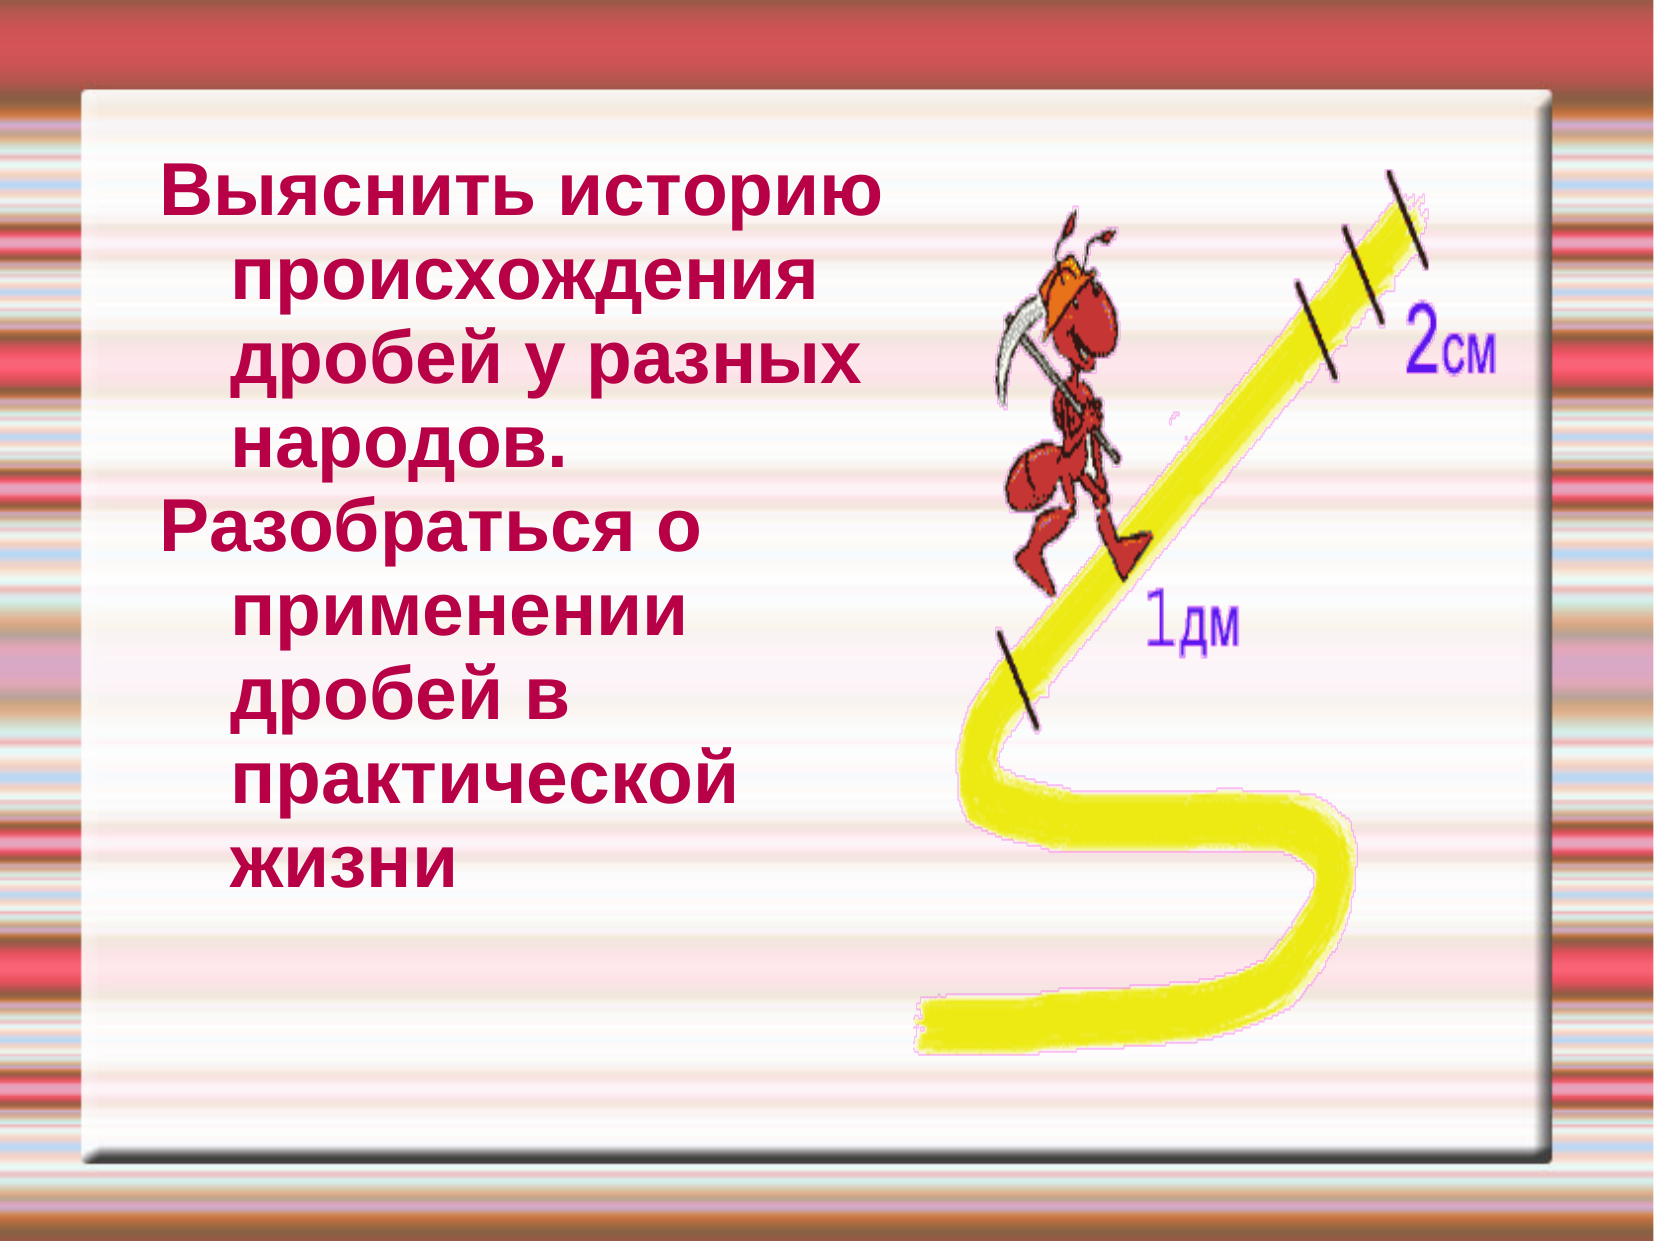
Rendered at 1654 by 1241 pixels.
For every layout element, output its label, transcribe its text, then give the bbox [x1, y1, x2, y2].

list Выяснить историю происхождения дробей у разных народов. Разобраться о применении дробей в практической жизни [147, 147, 911, 749]
chart [124, 749, 1506, 1123]
picture [0, 0, 1654, 1241]
